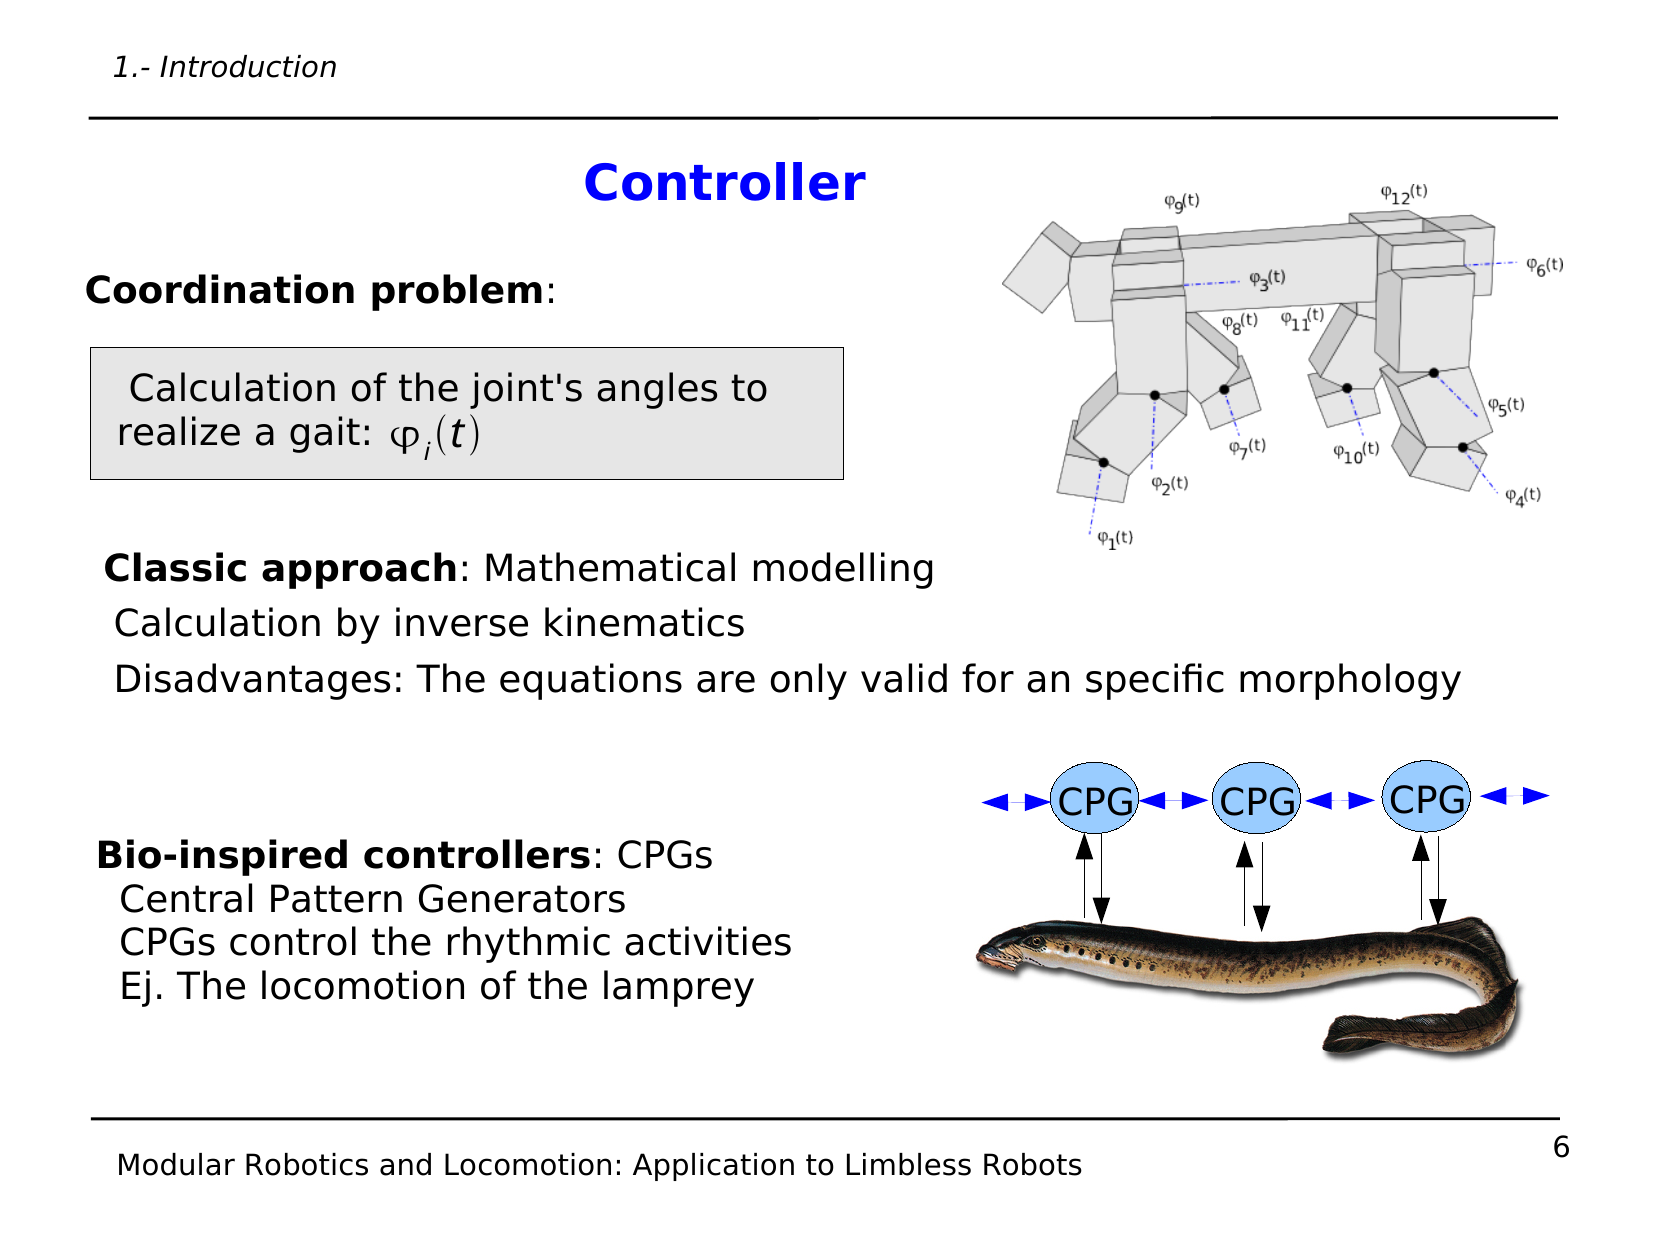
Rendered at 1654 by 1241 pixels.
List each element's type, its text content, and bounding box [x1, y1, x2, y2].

text_box [90, 347, 844, 480]
text_box Classic approach: Mathematical modelling Calculation by inverse kinematics Disadvantages: The equations are only valid for an specific morphology [63, 539, 1486, 709]
text_box [1224, 762, 1288, 773]
text_box Calculation of the joint's angles to realize a gait: [101, 359, 824, 462]
text_box [1395, 760, 1458, 771]
text_box Bio-inspired controllers: CPGs Central Pattern Generators CPGs control the rhythmic activities Ej. The locomotion of the lamprey [68, 826, 926, 1016]
text_box Coordination problem: [56, 261, 622, 320]
text_box [1062, 762, 1127, 773]
text_box CPG [1204, 773, 1311, 832]
text_box Controller [568, 146, 876, 220]
text_box Modular Robotics and Locomotion: Application to Limbless Robots [101, 1141, 1100, 1191]
chart [379, 407, 492, 468]
picture [1002, 184, 1563, 550]
text_box CPG [1042, 773, 1149, 832]
text_box 1.- Introduction [97, 42, 353, 93]
picture [934, 865, 1563, 1113]
text_box CPG [1374, 771, 1481, 830]
